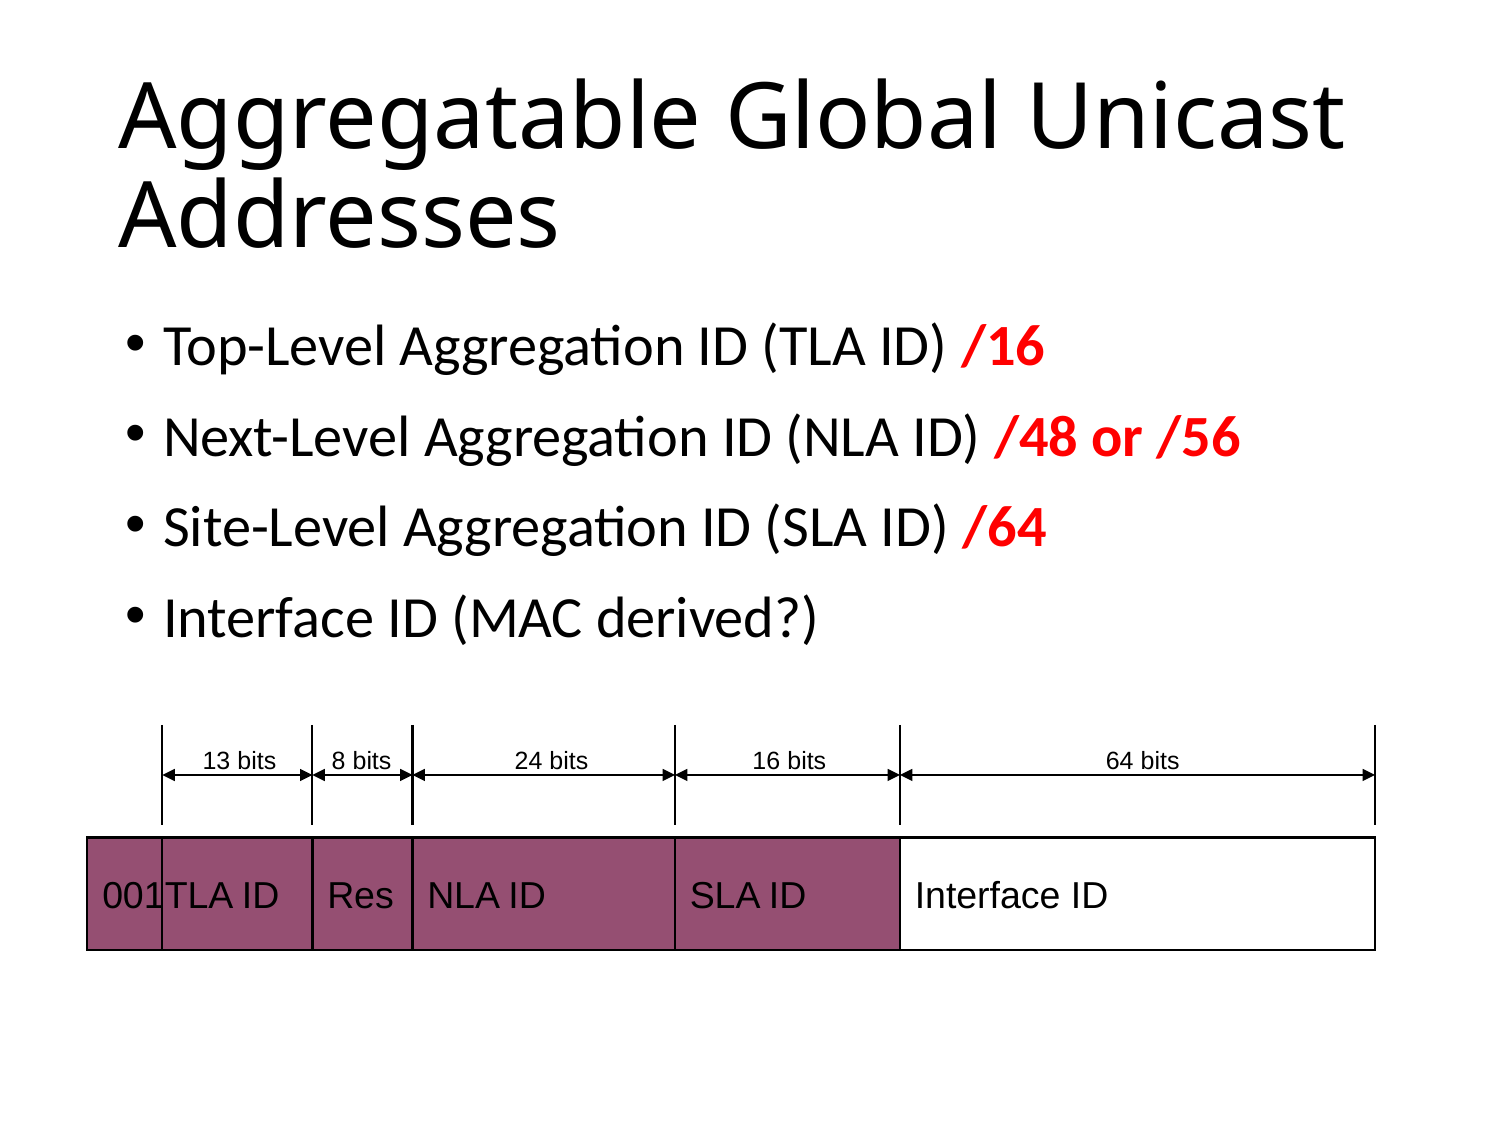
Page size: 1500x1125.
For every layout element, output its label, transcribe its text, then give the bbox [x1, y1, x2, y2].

text_box 8 bits [316, 776, 407, 783]
text_box 24 bits [499, 737, 604, 783]
text_box 8 bits [316, 737, 407, 774]
list Top-Level Aggregation ID (TLA ID) /16 Next-Level Aggregation ID (NLA ID) /48 or /56 Site-Level Aggregation ID (SLA ID) /64 Interface ID (MAC derived?) [103, 299, 1397, 1014]
text_box SLA ID [675, 837, 900, 950]
text_box 001 [87, 837, 163, 950]
title Aggregatable Global Unicast Addresses [103, 59, 1397, 278]
text_box 64 bits [1090, 737, 1195, 783]
text_box Interface ID [900, 837, 1375, 950]
text_box 13 bits [187, 737, 292, 774]
text_box Res [312, 837, 413, 950]
text_box 16 bits [737, 737, 842, 783]
text_box 13 bits [187, 776, 292, 783]
text_box TLA ID [163, 837, 312, 950]
text_box NLA ID [413, 837, 675, 950]
